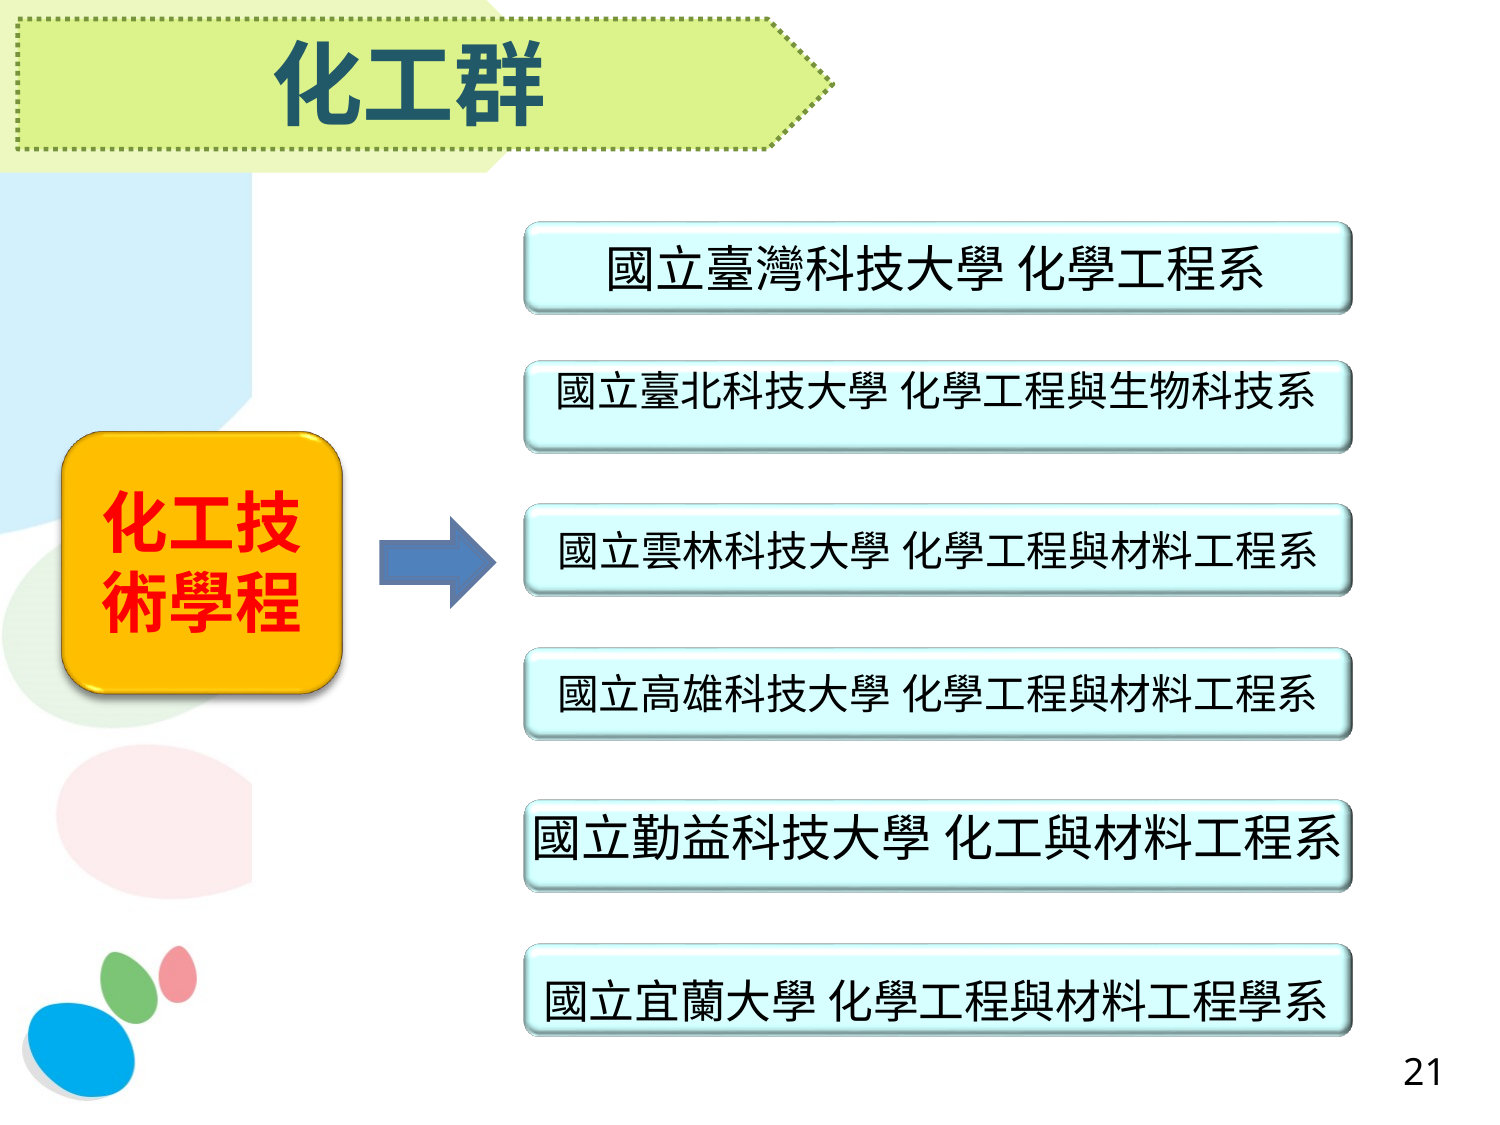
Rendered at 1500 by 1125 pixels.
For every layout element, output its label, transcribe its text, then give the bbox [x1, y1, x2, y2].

text_box 21 [1396, 1055, 1451, 1102]
picture [523, 799, 529, 893]
title 化工群 [269, 24, 549, 139]
picture [50, 426, 353, 711]
text_box 國立臺灣科技大學 化學工程系 國立臺北科技大學化學工程與生物科技系 [555, 235, 1322, 418]
picture [1347, 799, 1353, 893]
picture [523, 503, 1353, 597]
text_box 國立雲林科技大學化學工程與材料工程系 [555, 522, 1322, 577]
picture [523, 221, 1353, 315]
text_box 化工技 術學程 [99, 478, 305, 643]
picture [523, 360, 1353, 454]
picture [523, 647, 1353, 741]
text_box 國立高雄科技大學化學工程與材料工程系 國立勤益科技大學 化工與材料工程系 國立宜蘭大學 化學工程與材料工程學系 [529, 665, 1347, 1033]
text_box [379, 516, 497, 609]
picture [523, 943, 1353, 1037]
text_box [17, 19, 831, 150]
